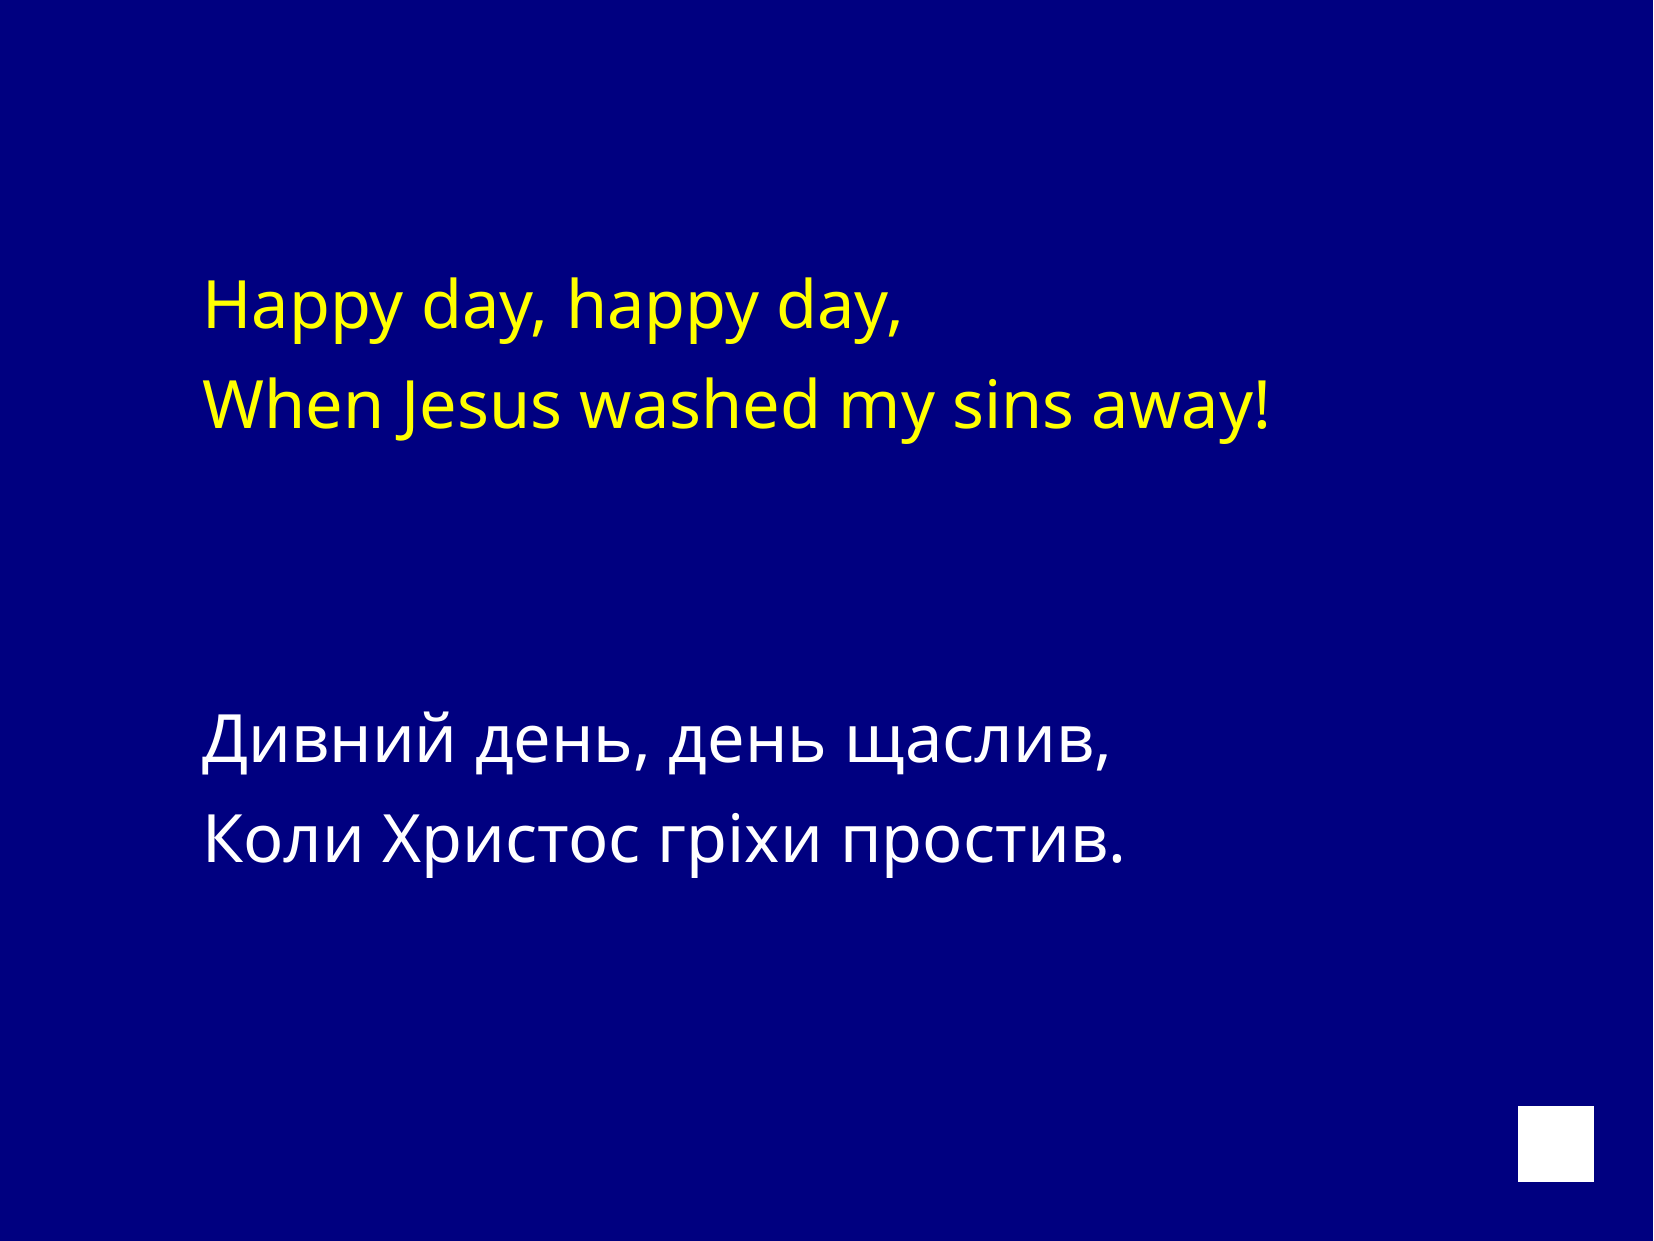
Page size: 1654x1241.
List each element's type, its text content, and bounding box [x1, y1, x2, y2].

text_box Дивний день, день щаслив, Коли Христос гріхи простив. [75, 675, 1576, 1163]
text_box Happy day, happy day, When Jesus washed my sins away! [75, 150, 1576, 638]
text_box [1518, 1106, 1594, 1182]
